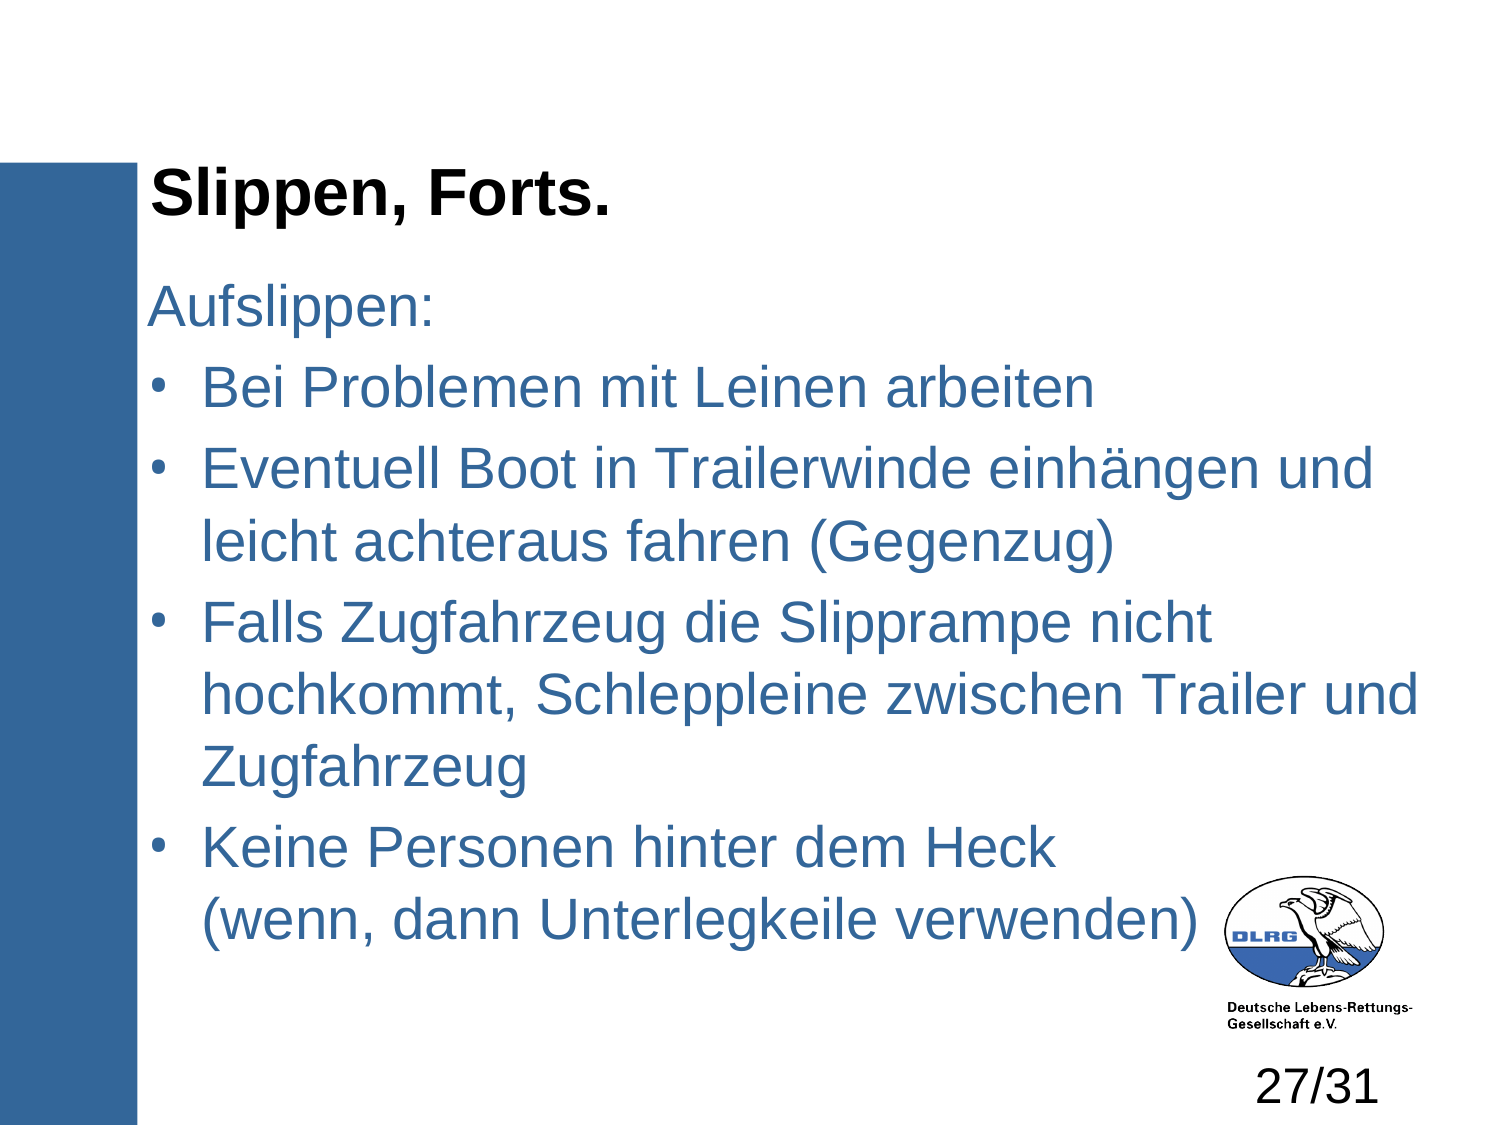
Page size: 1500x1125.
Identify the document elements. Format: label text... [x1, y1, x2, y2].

text_box Aufslippen: Bei Problemen mit Leinen arbeiten Eventuell Boot in Trailerwinde einhängen und leicht achteraus fahren (Gegenzug) Falls Zugfahrzeug die Slipprampe nicht hochkommt, Schleppleine zwischen Trailer und Zugfahrzeug Keine Personen hinter dem Heck (wenn, dann Unterlegkeile verwenden) [147, 265, 1447, 1036]
text_box 27/31 [1240, 1062, 1395, 1120]
title Slippen, Forts. [150, 100, 1423, 265]
